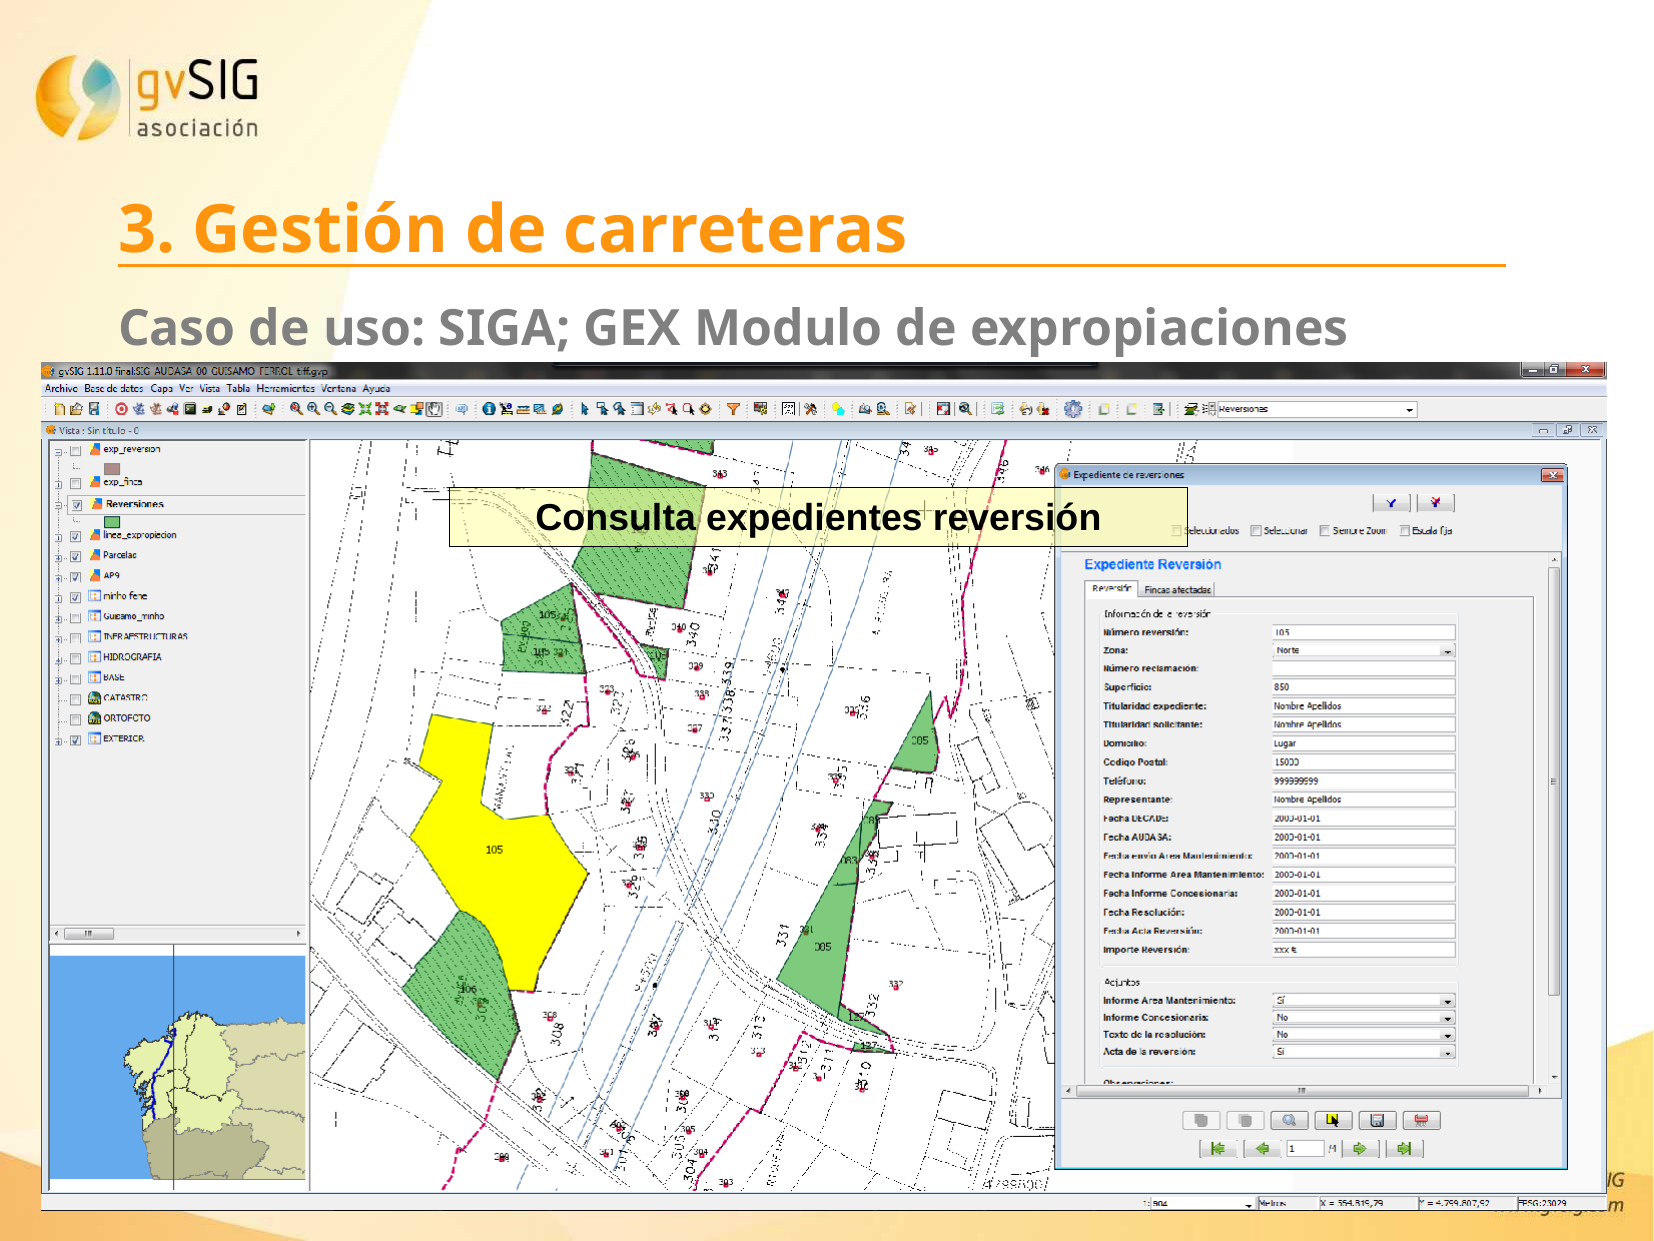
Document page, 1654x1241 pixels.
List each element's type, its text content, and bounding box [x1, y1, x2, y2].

title 3. Gestión de carreteras [118, 177, 1607, 276]
title Caso de uso: SIGA; GEX Modulo de expropiaciones [118, 282, 1654, 371]
text_box Consulta expedientes reversión [449, 487, 1188, 547]
picture [0, 0, 1654, 1241]
